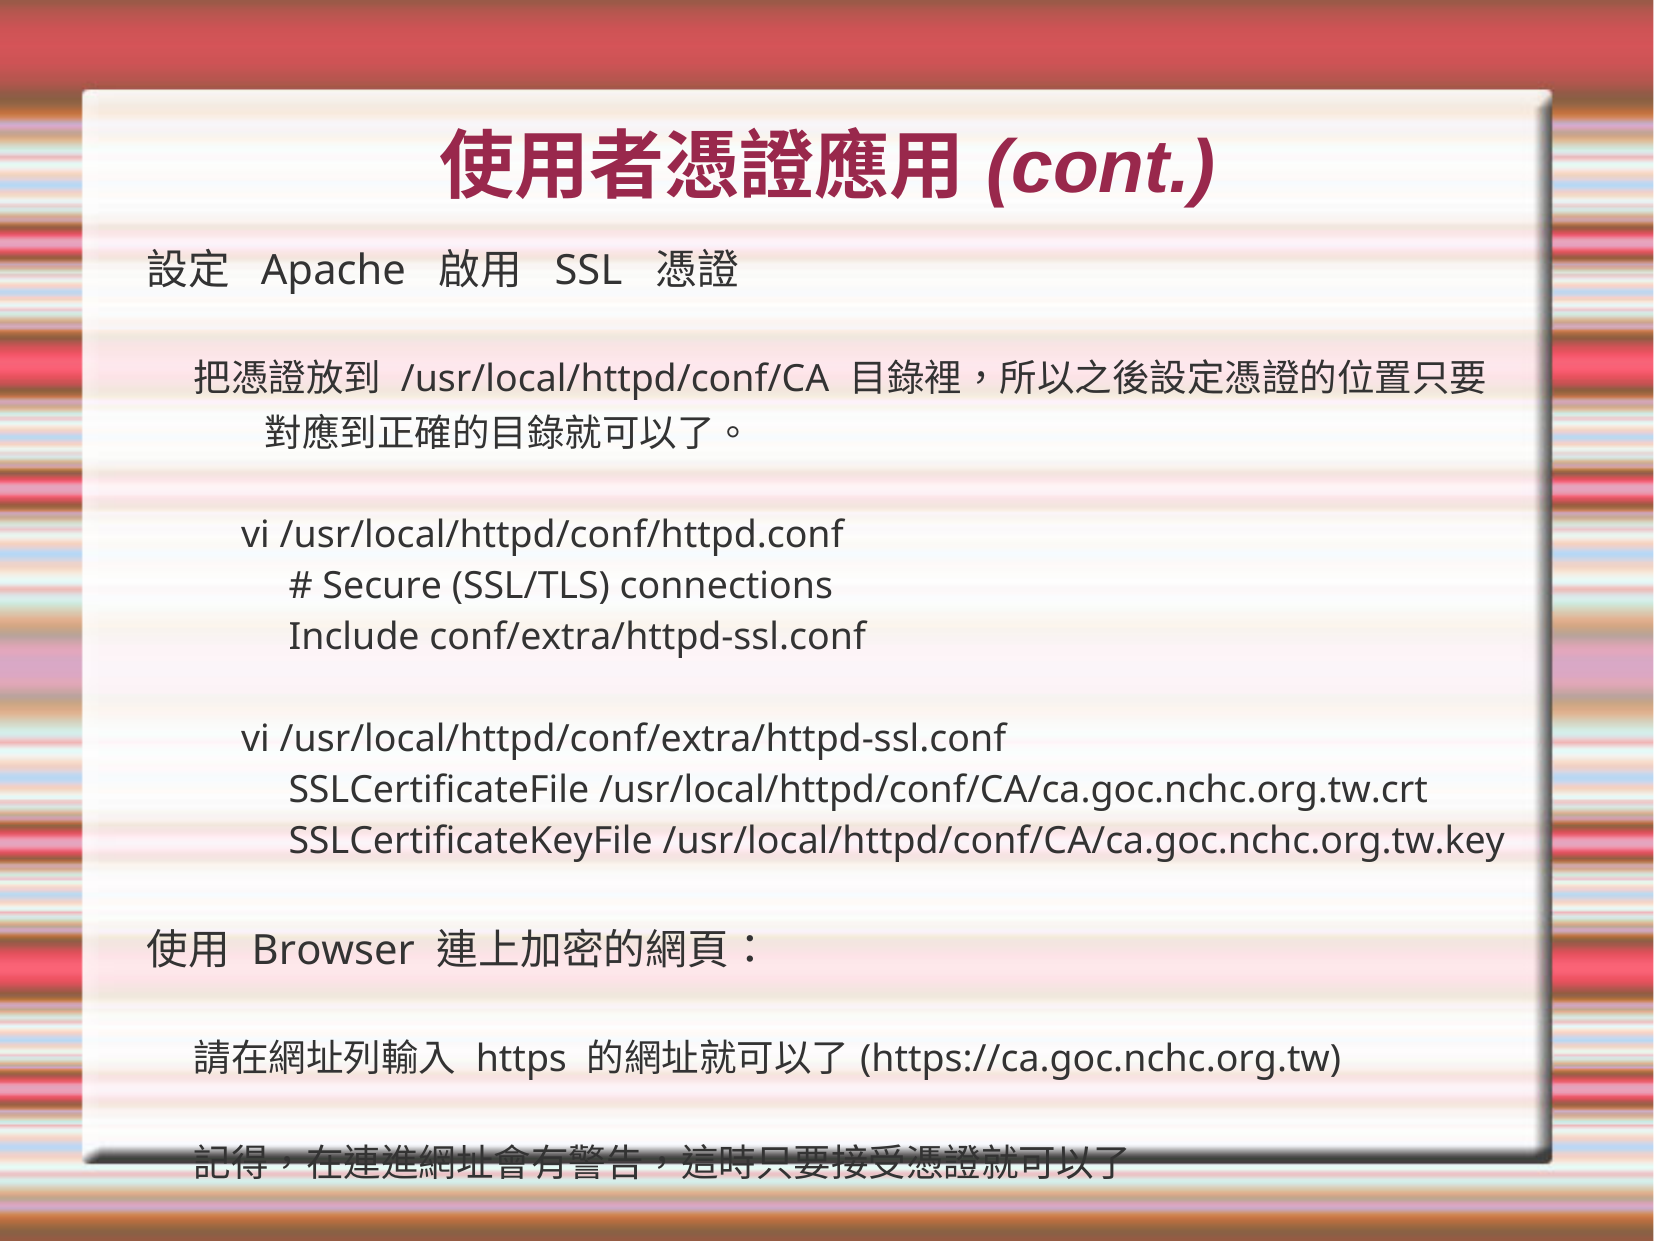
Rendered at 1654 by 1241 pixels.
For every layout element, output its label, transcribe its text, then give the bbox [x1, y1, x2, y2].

title 使用者憑證應用(cont.) [121, 63, 1534, 256]
picture [0, 0, 1654, 1241]
list 設定 Apache 啟用 SSL 憑證 把憑證放到 /usr/local/httpd/conf/CA 目錄裡，所以之後設定憑證的位置只要對應到正確的目錄就可以了。 vi /usr/local/httpd/conf/httpd.conf # Secure (SSL/TLS) connections Include conf/extra/httpd-ssl.conf vi /usr/local/httpd/conf/extra/httpd-ssl.conf SSLCertificateFile /usr/local/httpd/conf/CA/ca.goc.nchc.org.tw.crt SSLCertificateKeyFile /usr/local/httpd/conf/CA/ca.goc.nchc.org.tw.key 使用 Browser 連上加密的網頁： 請在網址列輸入 https 的網址就可以了(https://ca.goc.nchc.org.tw) 記得，在連進網址會有警告，這時只要接受憑證就可以了 [134, 236, 1516, 1127]
